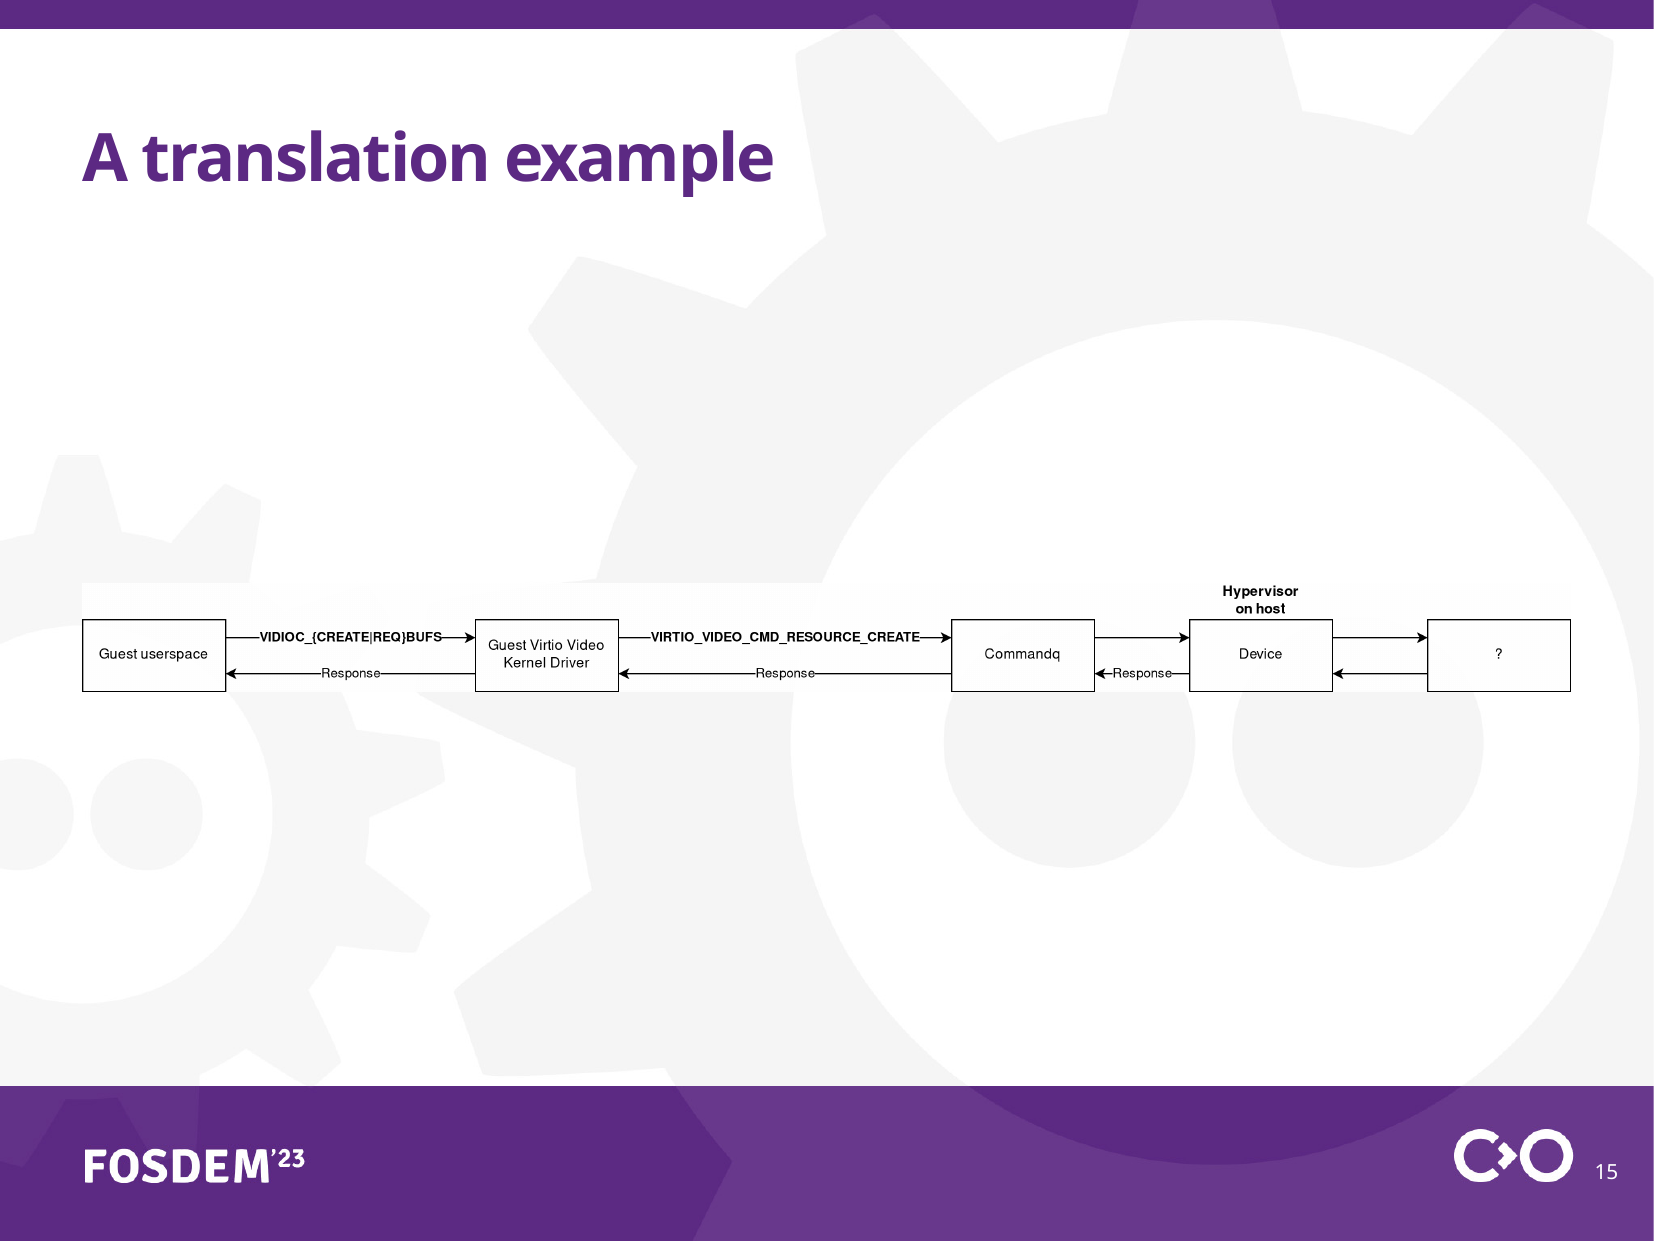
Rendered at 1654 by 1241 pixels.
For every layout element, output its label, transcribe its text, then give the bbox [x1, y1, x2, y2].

title A translation example [82, 47, 1571, 201]
picture [0, 0, 1654, 1241]
